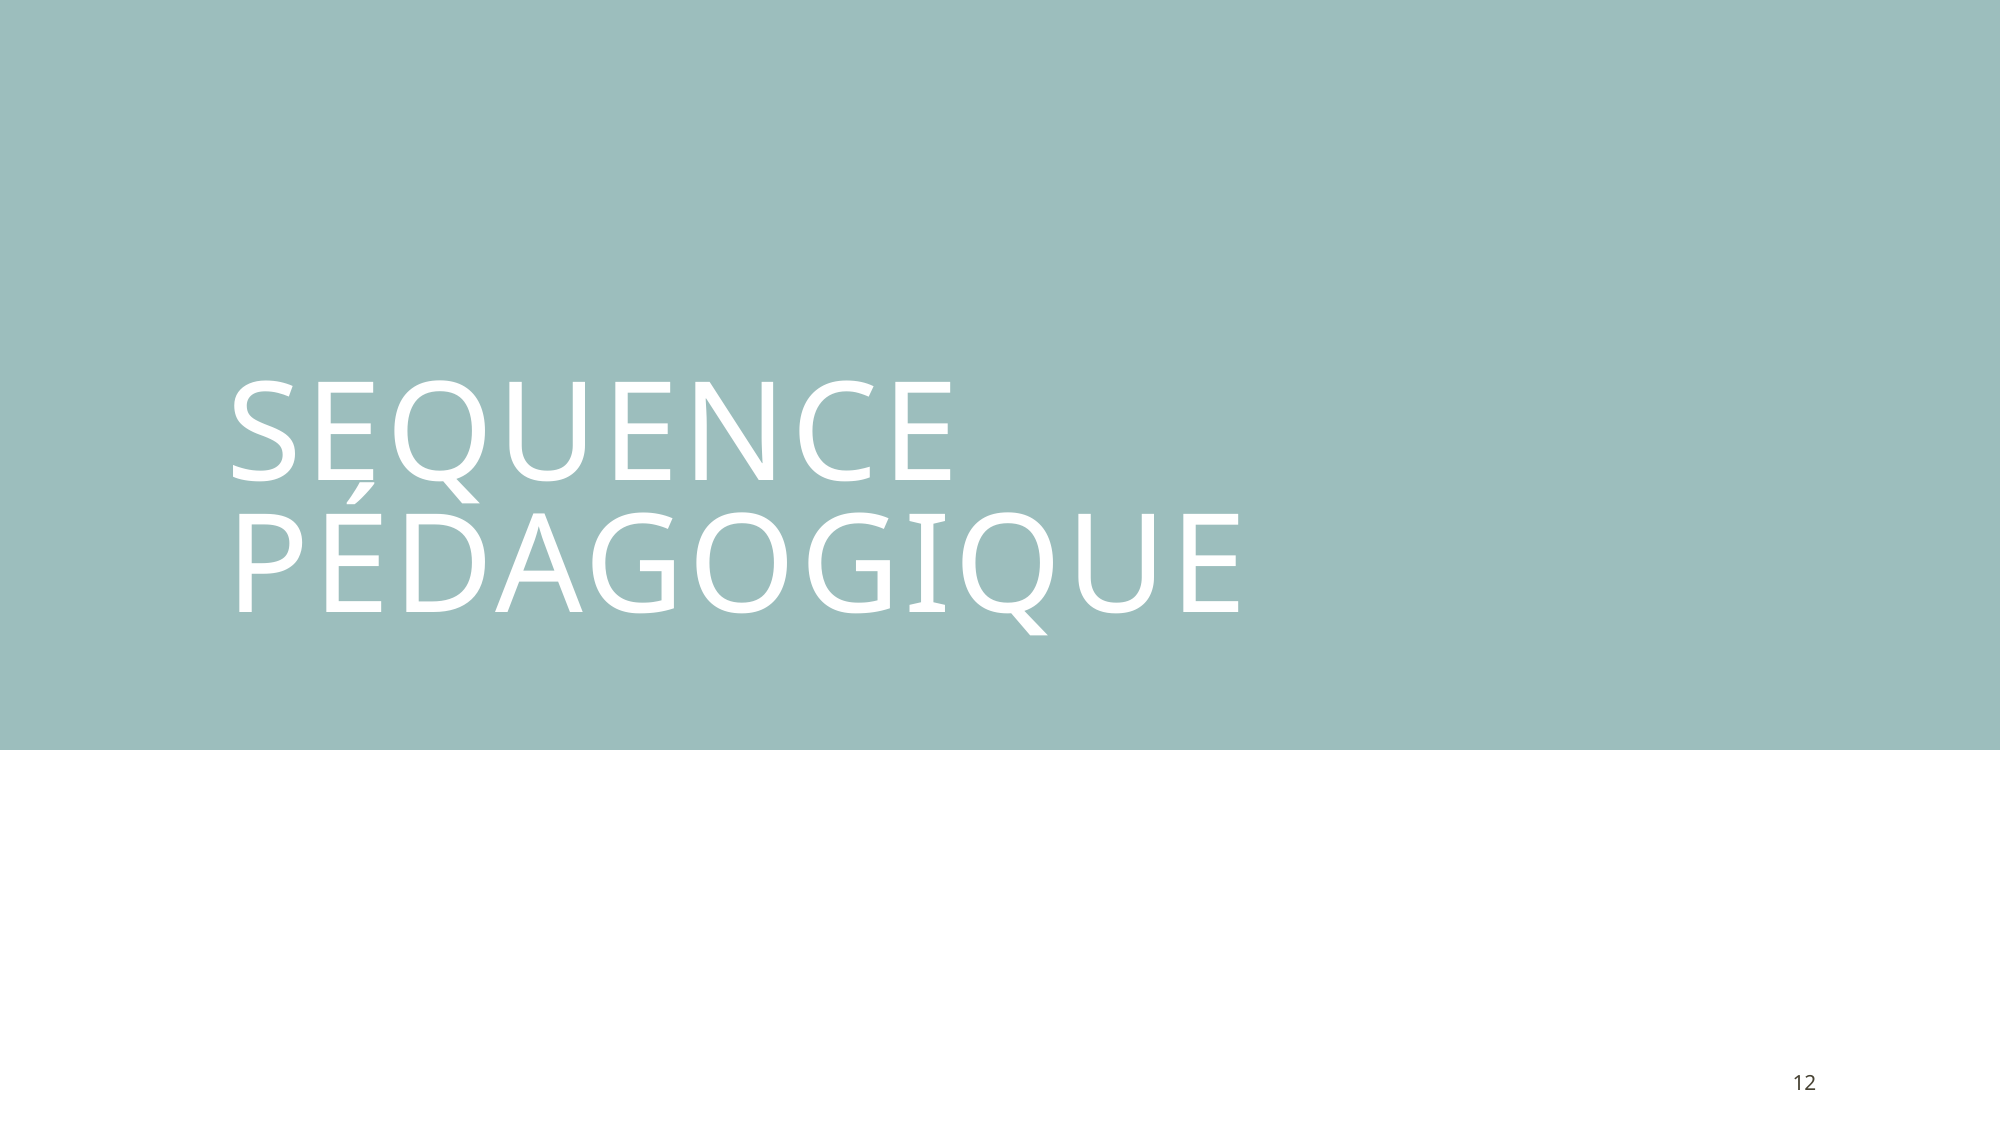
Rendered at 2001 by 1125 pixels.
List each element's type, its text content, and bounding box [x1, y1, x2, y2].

title Sequence pédagogique [211, 160, 1789, 647]
text_box [0, 0, 2000, 1125]
text_box 12 [1777, 1061, 1938, 1107]
